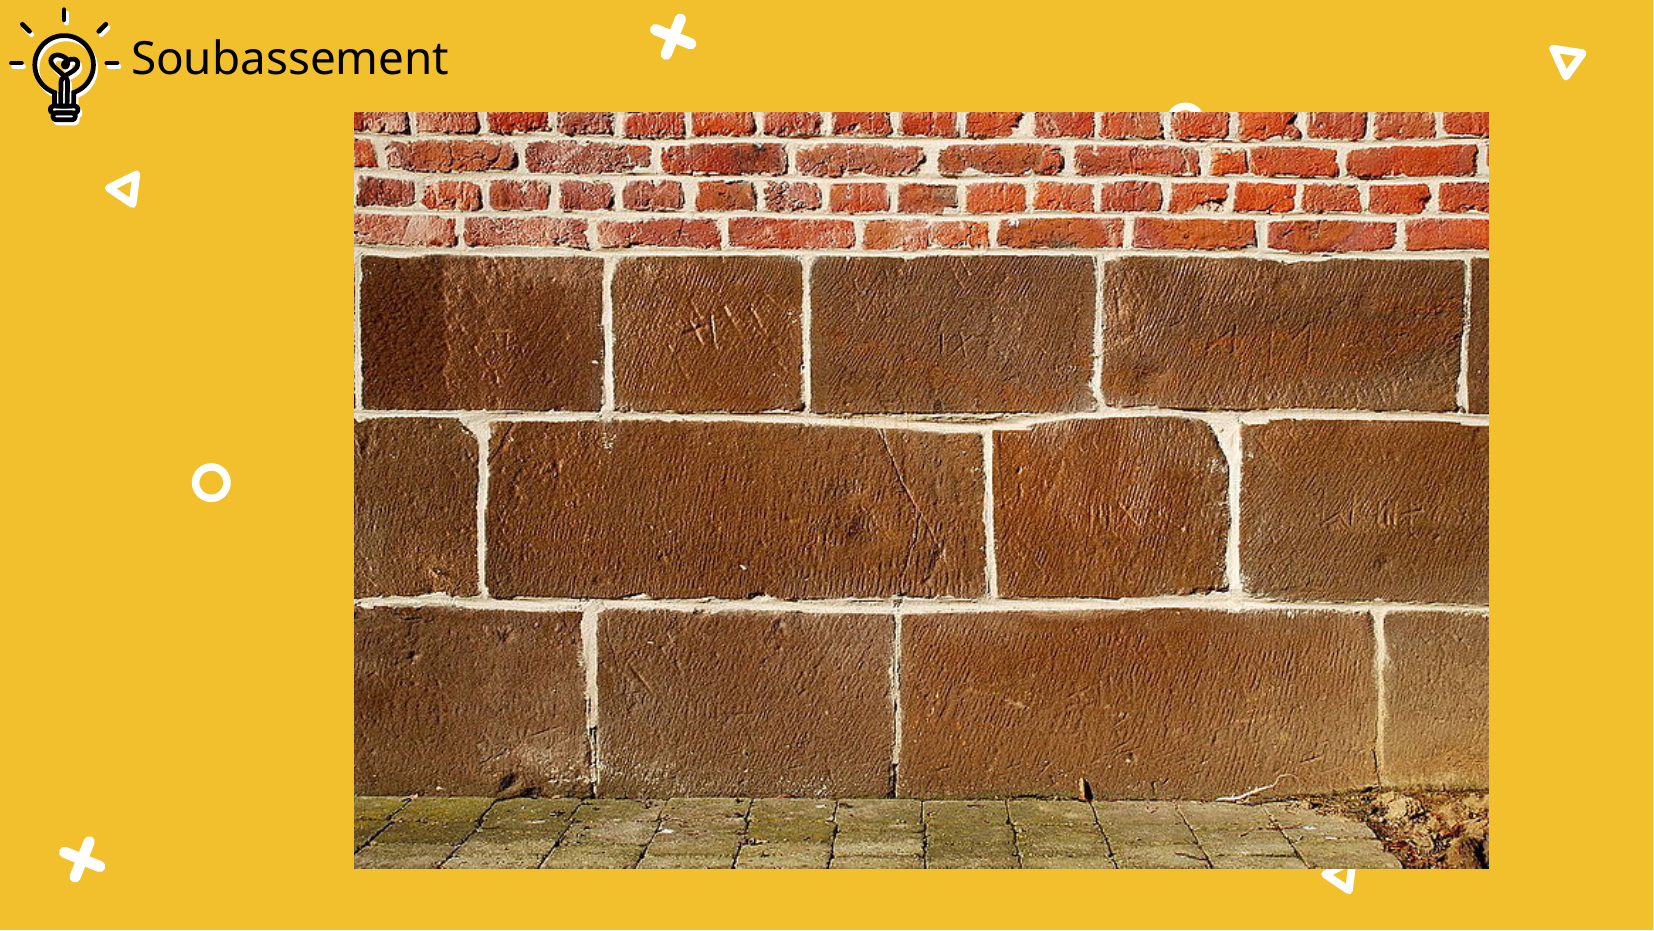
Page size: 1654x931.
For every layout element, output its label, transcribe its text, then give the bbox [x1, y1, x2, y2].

picture [354, 112, 1489, 869]
title Soubassement [131, 0, 1447, 120]
